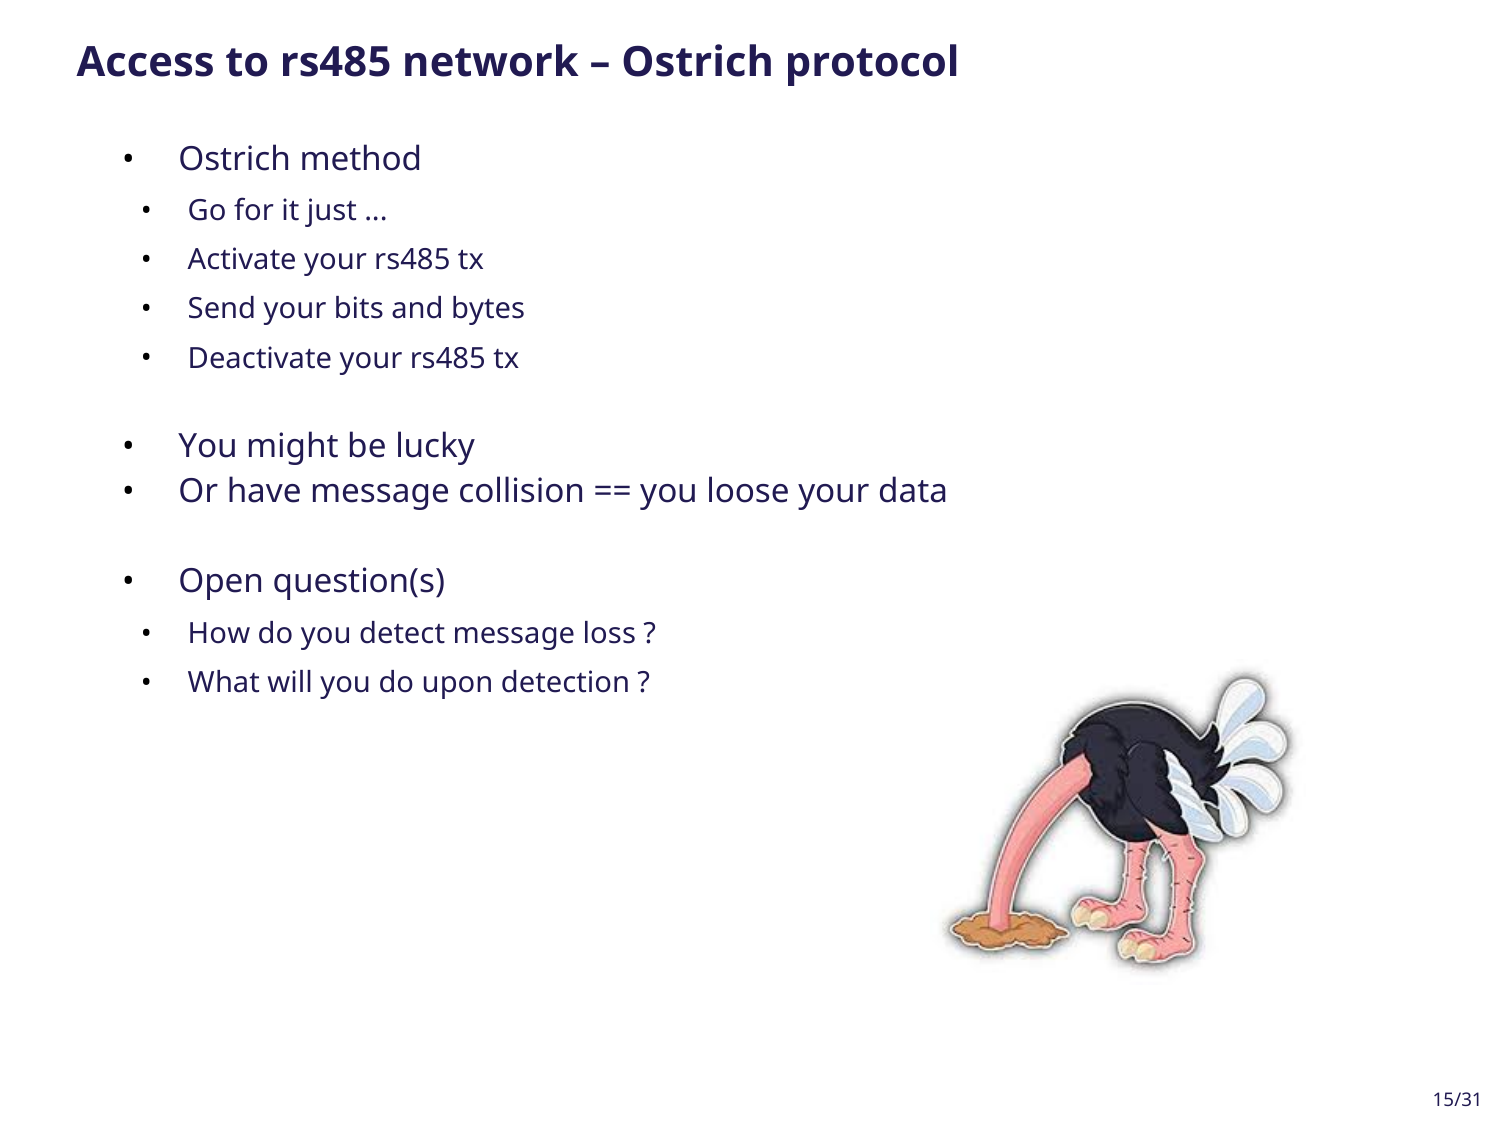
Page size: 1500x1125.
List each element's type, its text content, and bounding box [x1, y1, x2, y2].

list Ostrich method Go for it just ... Activate your rs485 tx Send your bits and bytes Deactivate your rs485 tx You might be lucky Or have message collision == you loose your data Open question(s) How do you detect message loss ? What will you do upon detection ? [60, 135, 1482, 1081]
picture [930, 659, 1309, 985]
title Access to rs485 network – Ostrich protocol [61, 28, 1441, 92]
